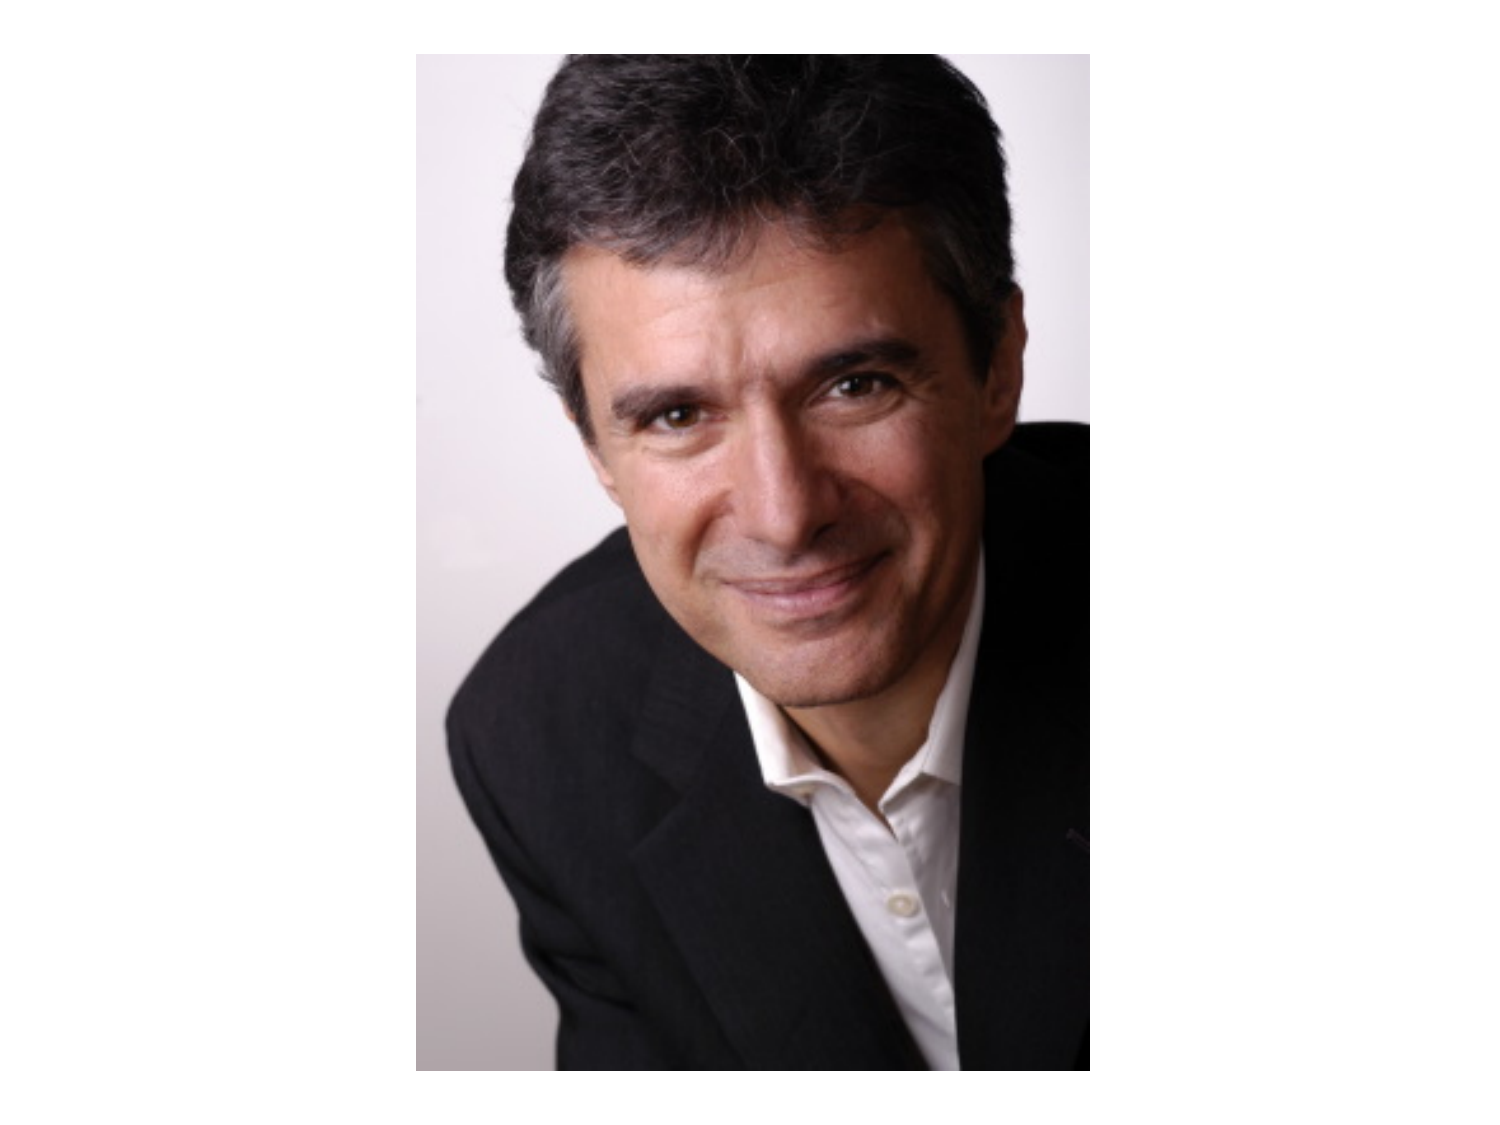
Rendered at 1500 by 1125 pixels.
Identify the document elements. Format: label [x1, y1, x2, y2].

picture [416, 54, 1090, 1071]
